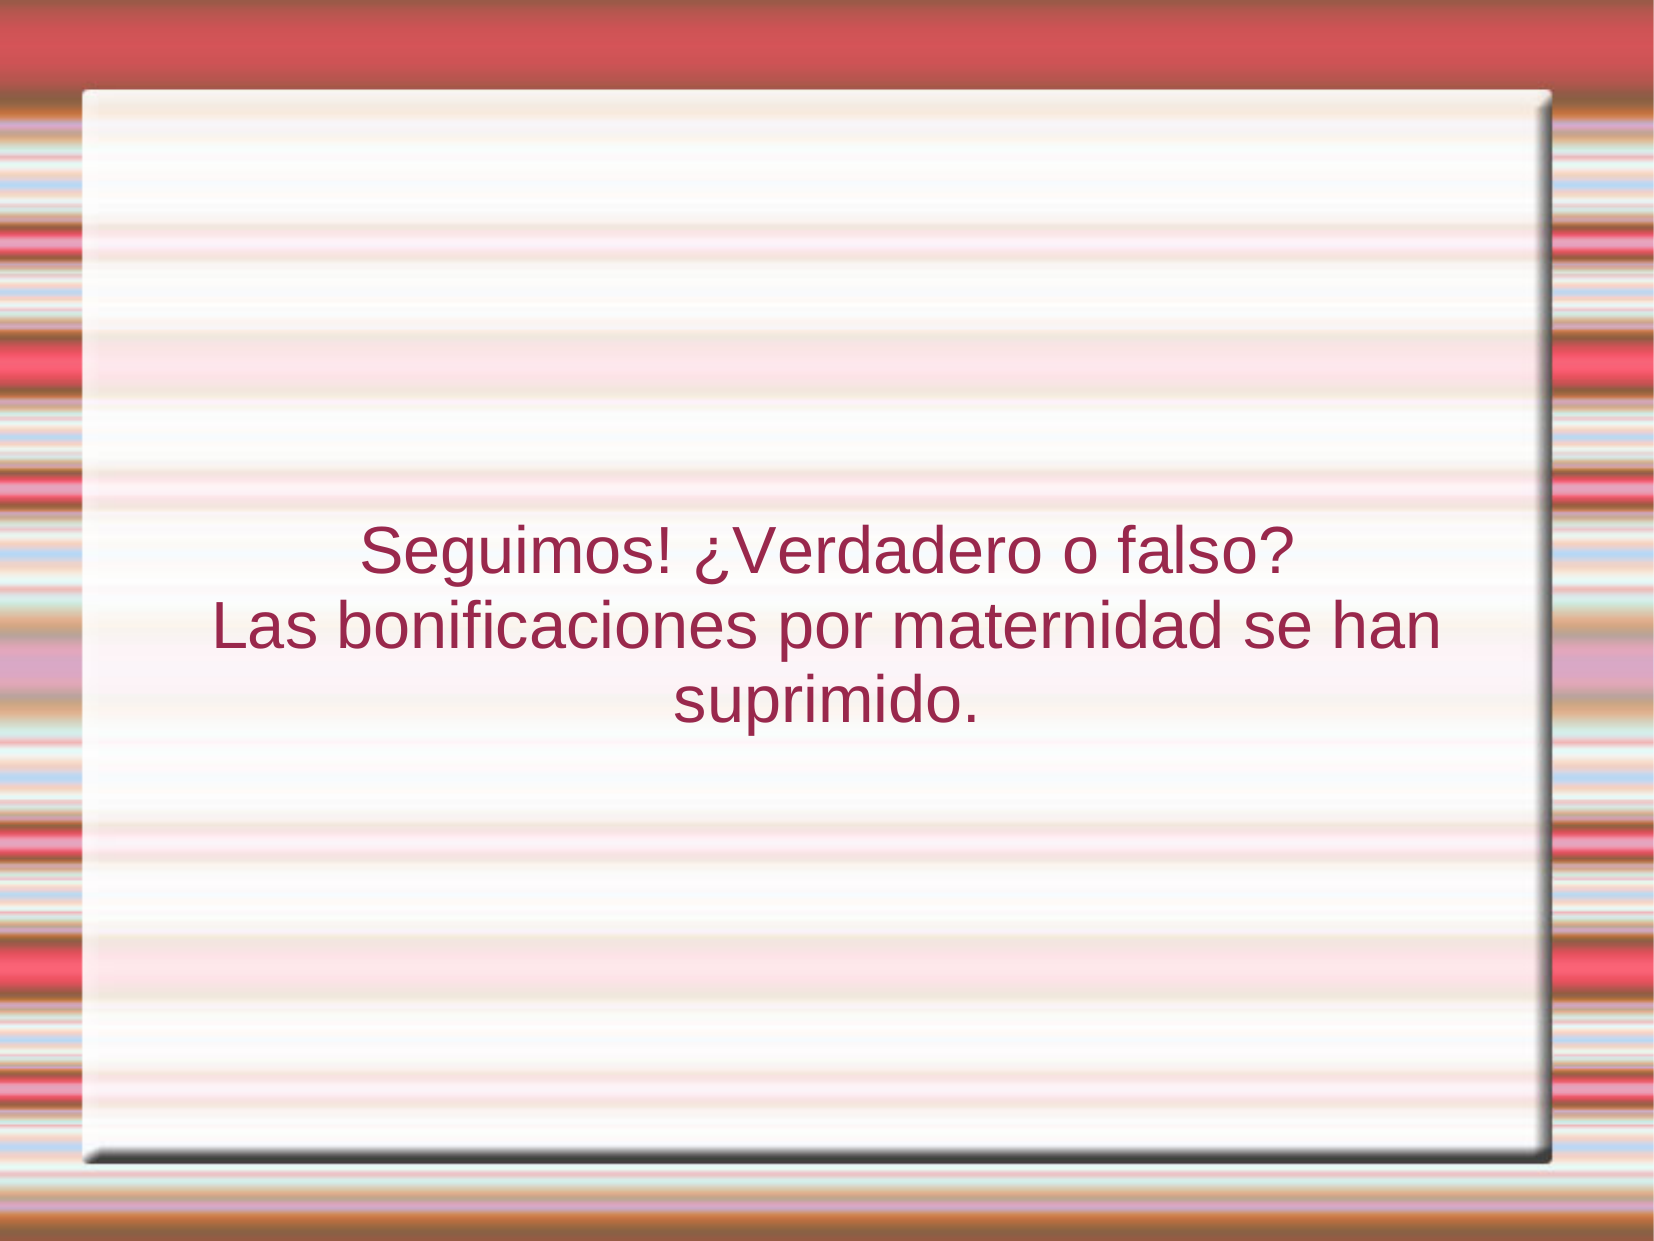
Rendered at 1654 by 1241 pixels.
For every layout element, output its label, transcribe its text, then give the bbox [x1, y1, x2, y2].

picture [0, 0, 1654, 1241]
text_box Seguimos! ¿Verdadero o falso? Las bonificaciones por maternidad se han suprimido. [121, 114, 1534, 1133]
